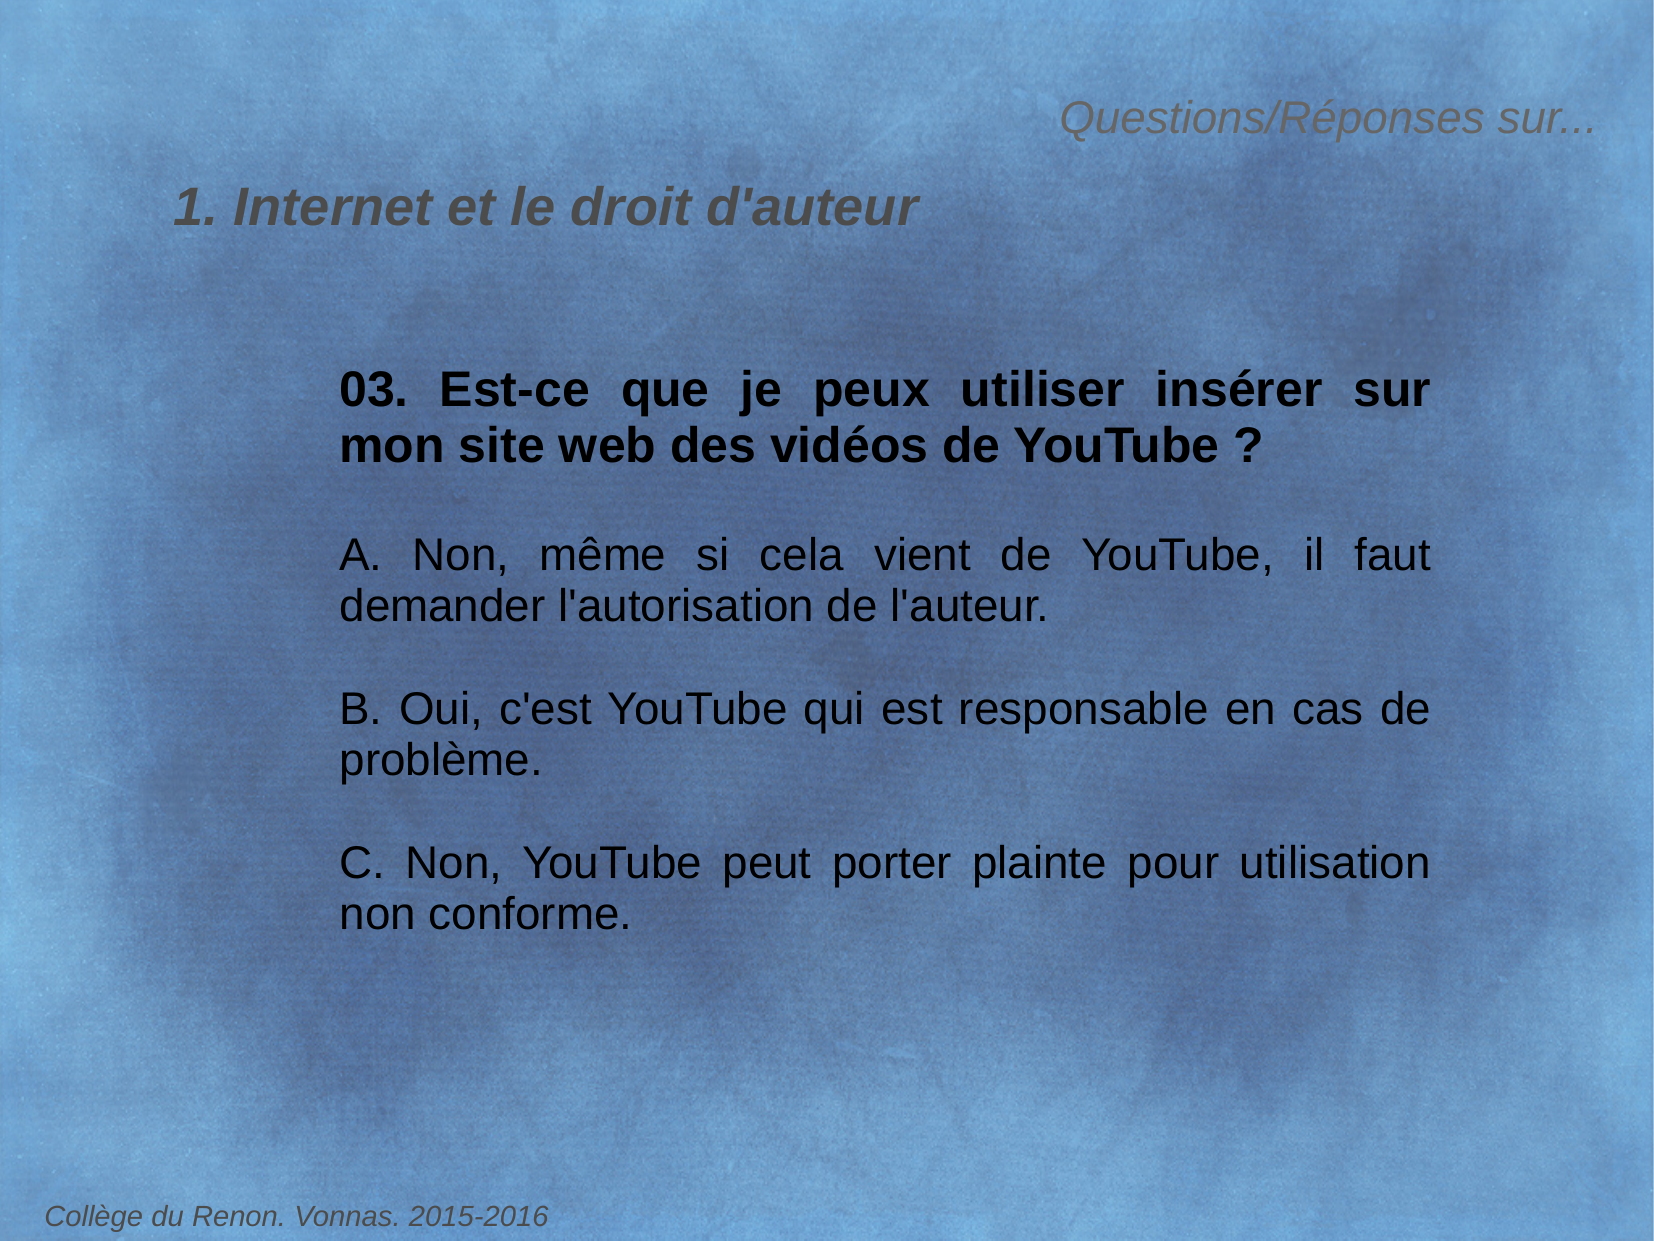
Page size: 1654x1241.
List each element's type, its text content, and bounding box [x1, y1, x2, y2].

title Questions/Réponses sur... [1003, 59, 1654, 178]
text_box Collège du Renon. Vonnas. 2015-2016 [29, 1192, 858, 1241]
title 1. Internet et le droit d'auteur [59, 147, 1034, 266]
picture [0, 0, 1654, 1241]
text_box 03. Est-ce que je peux utiliser insérer sur mon site web des vidéos de YouTube ? A. Non, même si cela vient de YouTube, il faut demander l'autorisation de l'auteur. B. Oui, c'est YouTube qui est responsable en cas de problème. C. Non, YouTube peut porter plainte pour utilisation non conforme. [324, 354, 1447, 1211]
